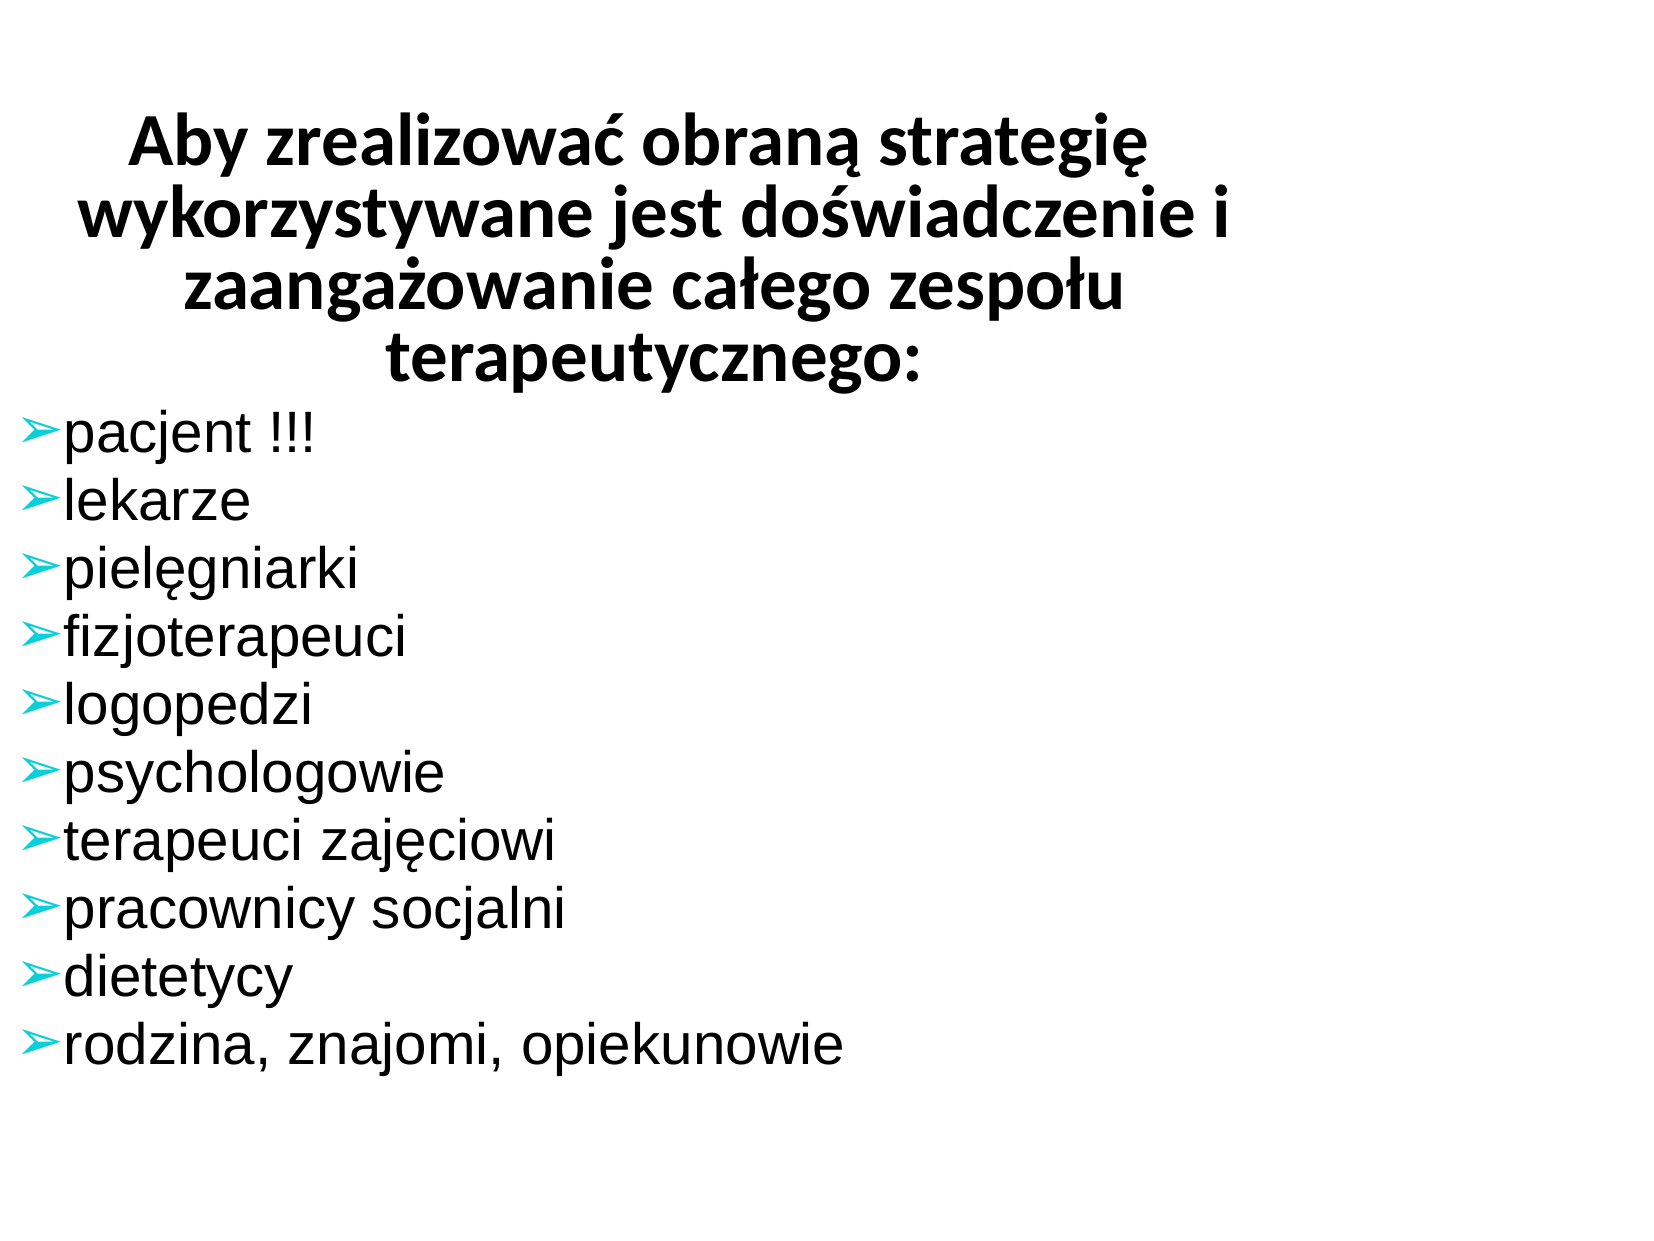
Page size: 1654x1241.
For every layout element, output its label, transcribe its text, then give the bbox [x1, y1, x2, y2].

list Aby zrealizować obraną strategię wykorzystywane jest doświadczenie i zaangażowanie całego zespołu terapeutycznego: pacjent !!! lekarze pielęgniarki fizjoterapeuci logopedzi psychologowie terapeuci zajęciowi pracownicy socjalni dietetycy rodzina, znajomi, opiekunowie [0, 100, 1489, 1176]
